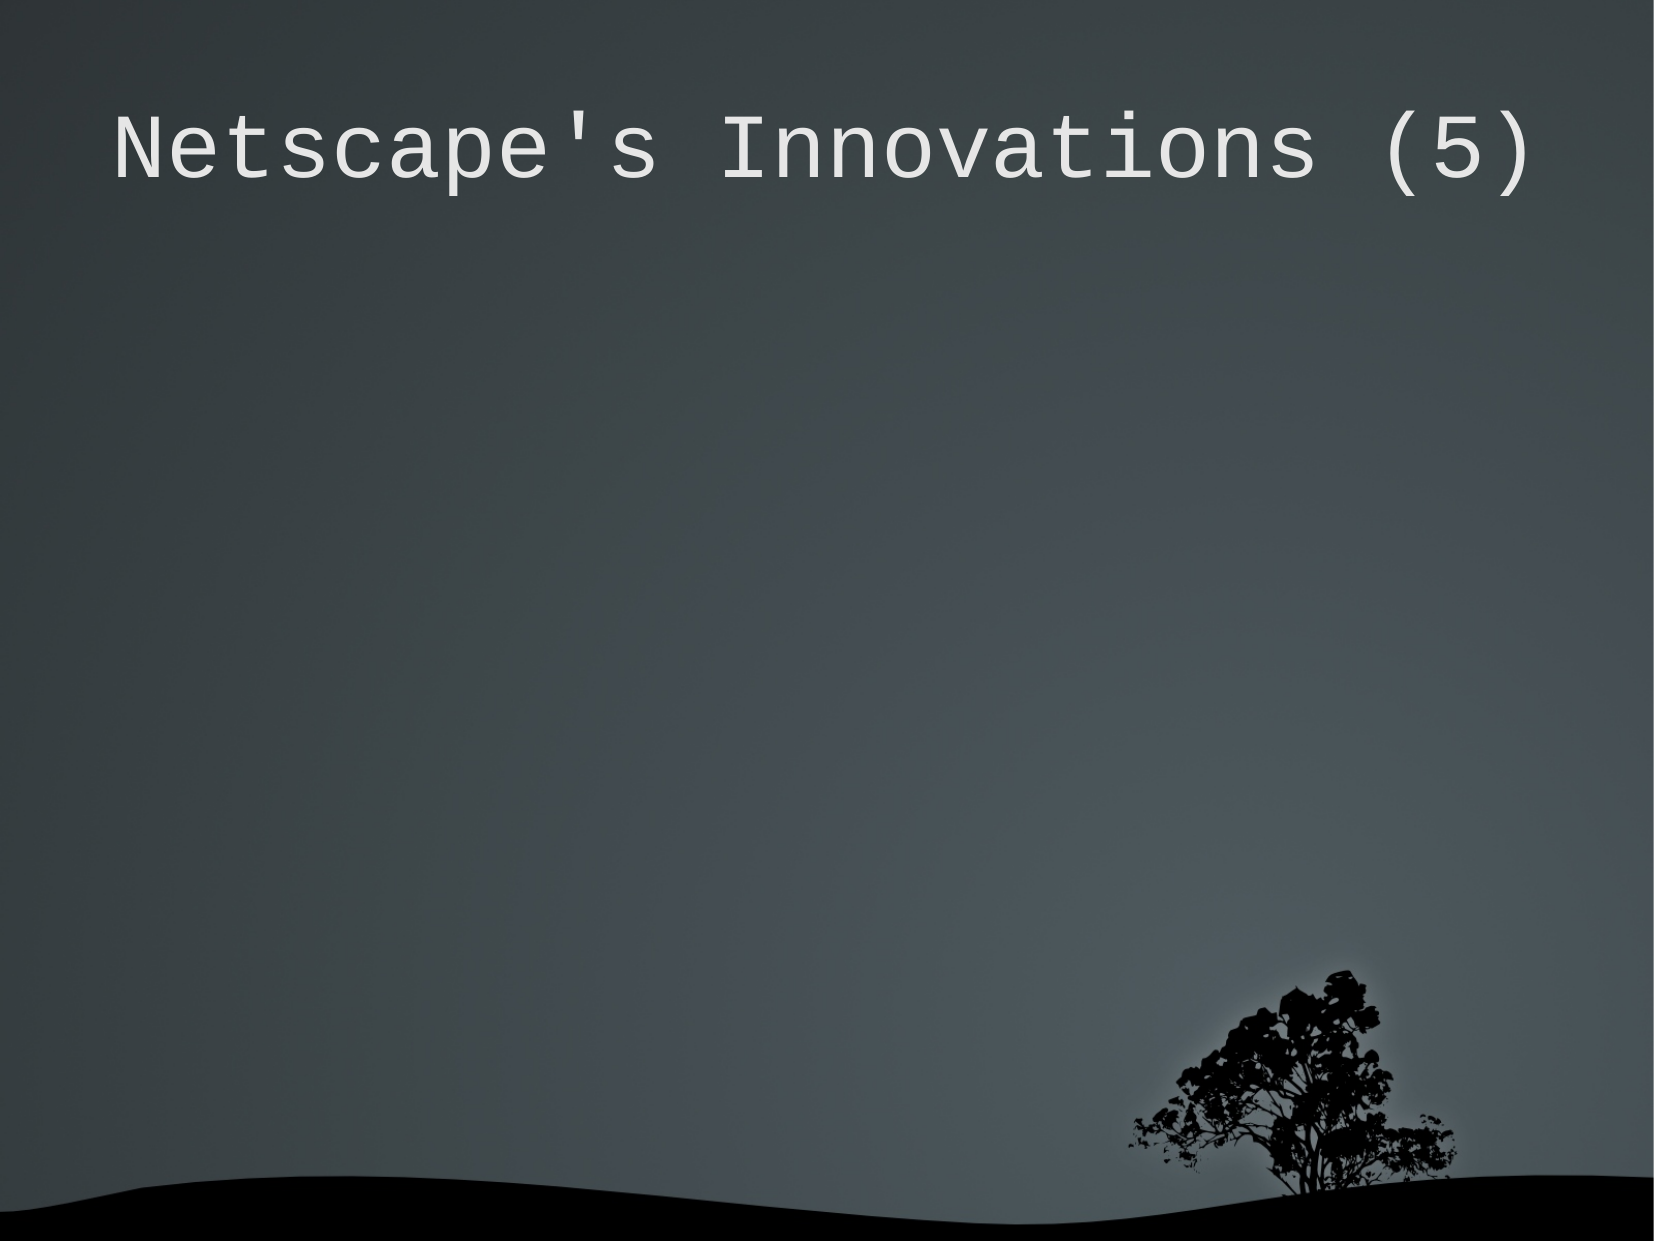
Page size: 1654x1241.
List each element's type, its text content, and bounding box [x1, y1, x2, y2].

list [82, 290, 1571, 1094]
picture [0, 0, 1654, 1241]
title Netscape's Innovations (5) [82, 56, 1571, 250]
